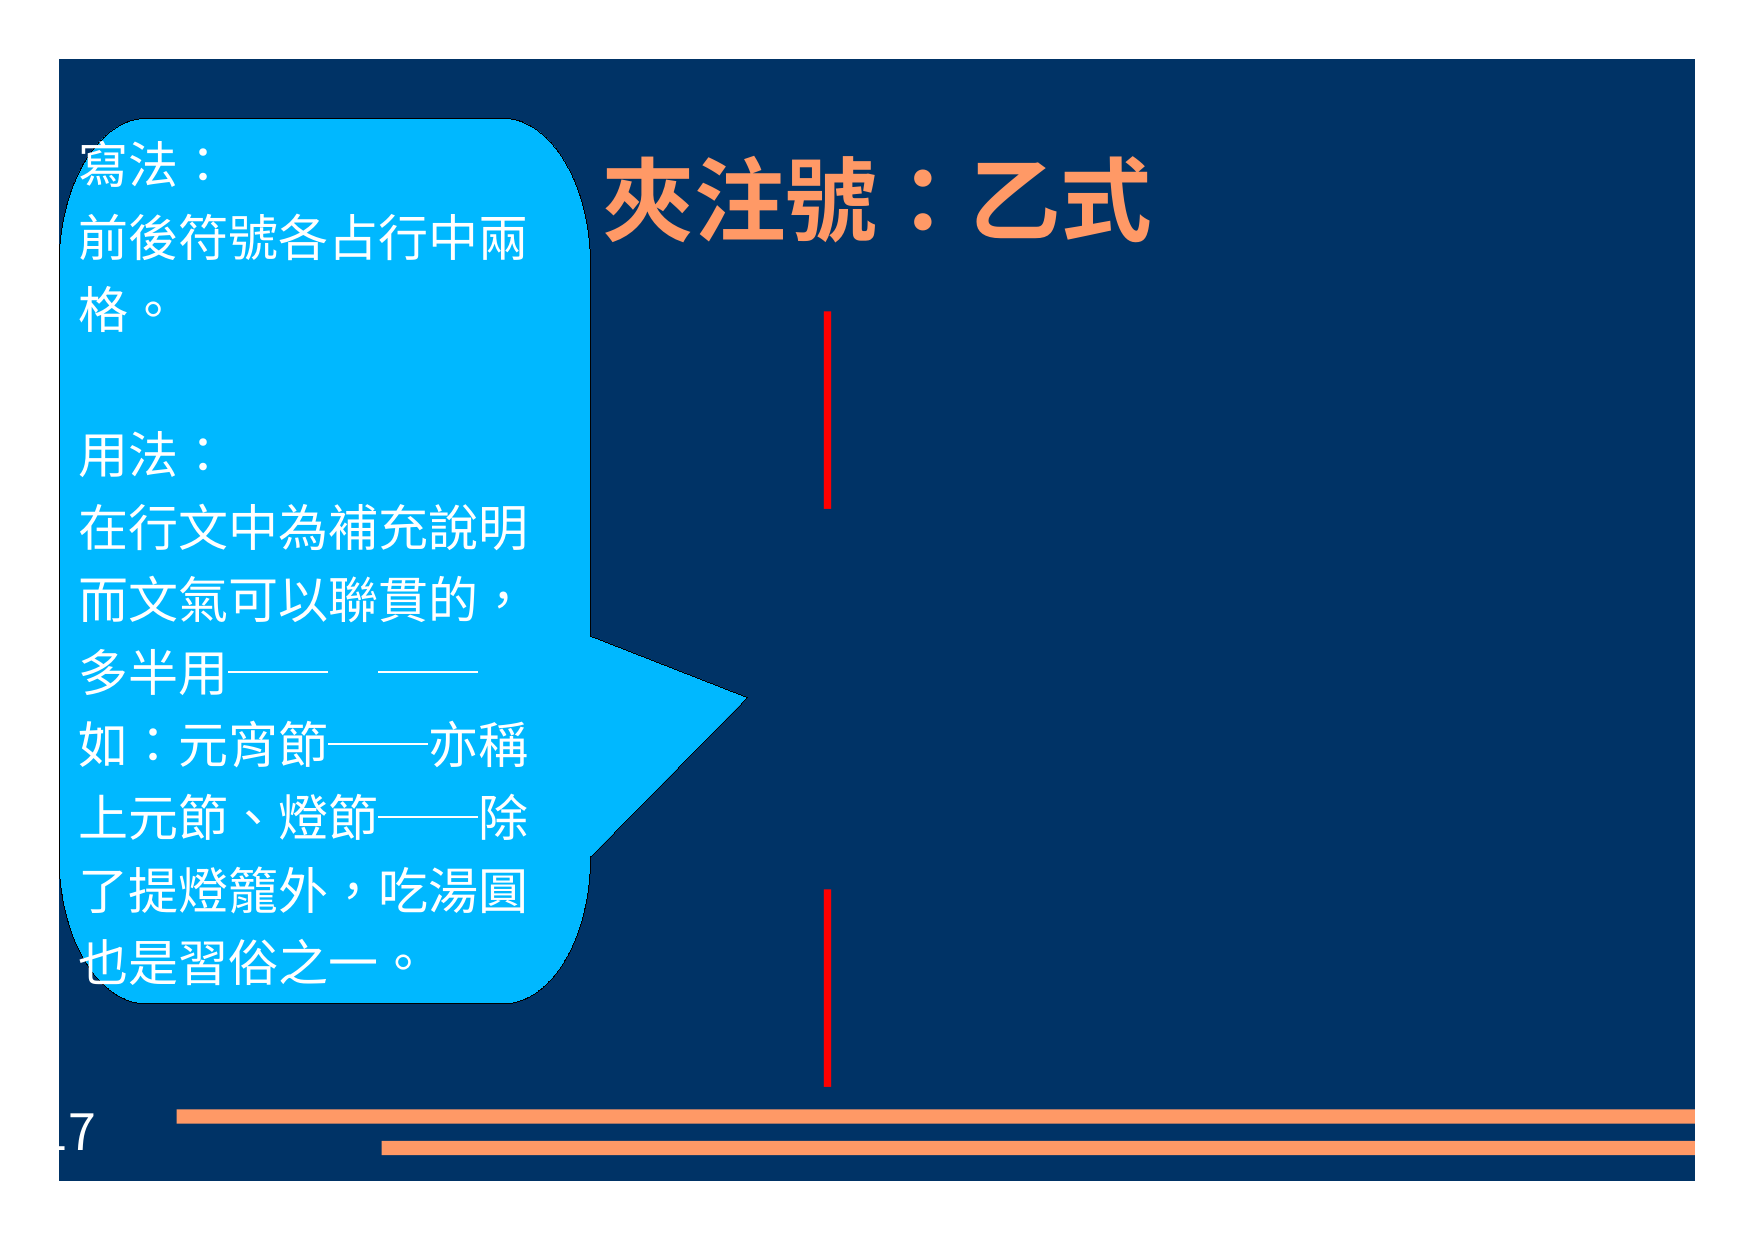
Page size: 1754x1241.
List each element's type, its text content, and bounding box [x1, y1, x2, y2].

picture [265, 265, 1534, 1093]
text_box <編號> [116, 1092, 206, 1153]
text_box 寫法： 前後符號各占行中兩格。 用法： 在行文中為補充說明而文氣可以聯貫的，多半用── ──如：元宵節──亦稱上元節、燈節──除了提燈籠外，吃湯圓也是習俗之一。 [59, 118, 748, 1004]
title 夾注號：乙式 [179, 100, 1577, 289]
